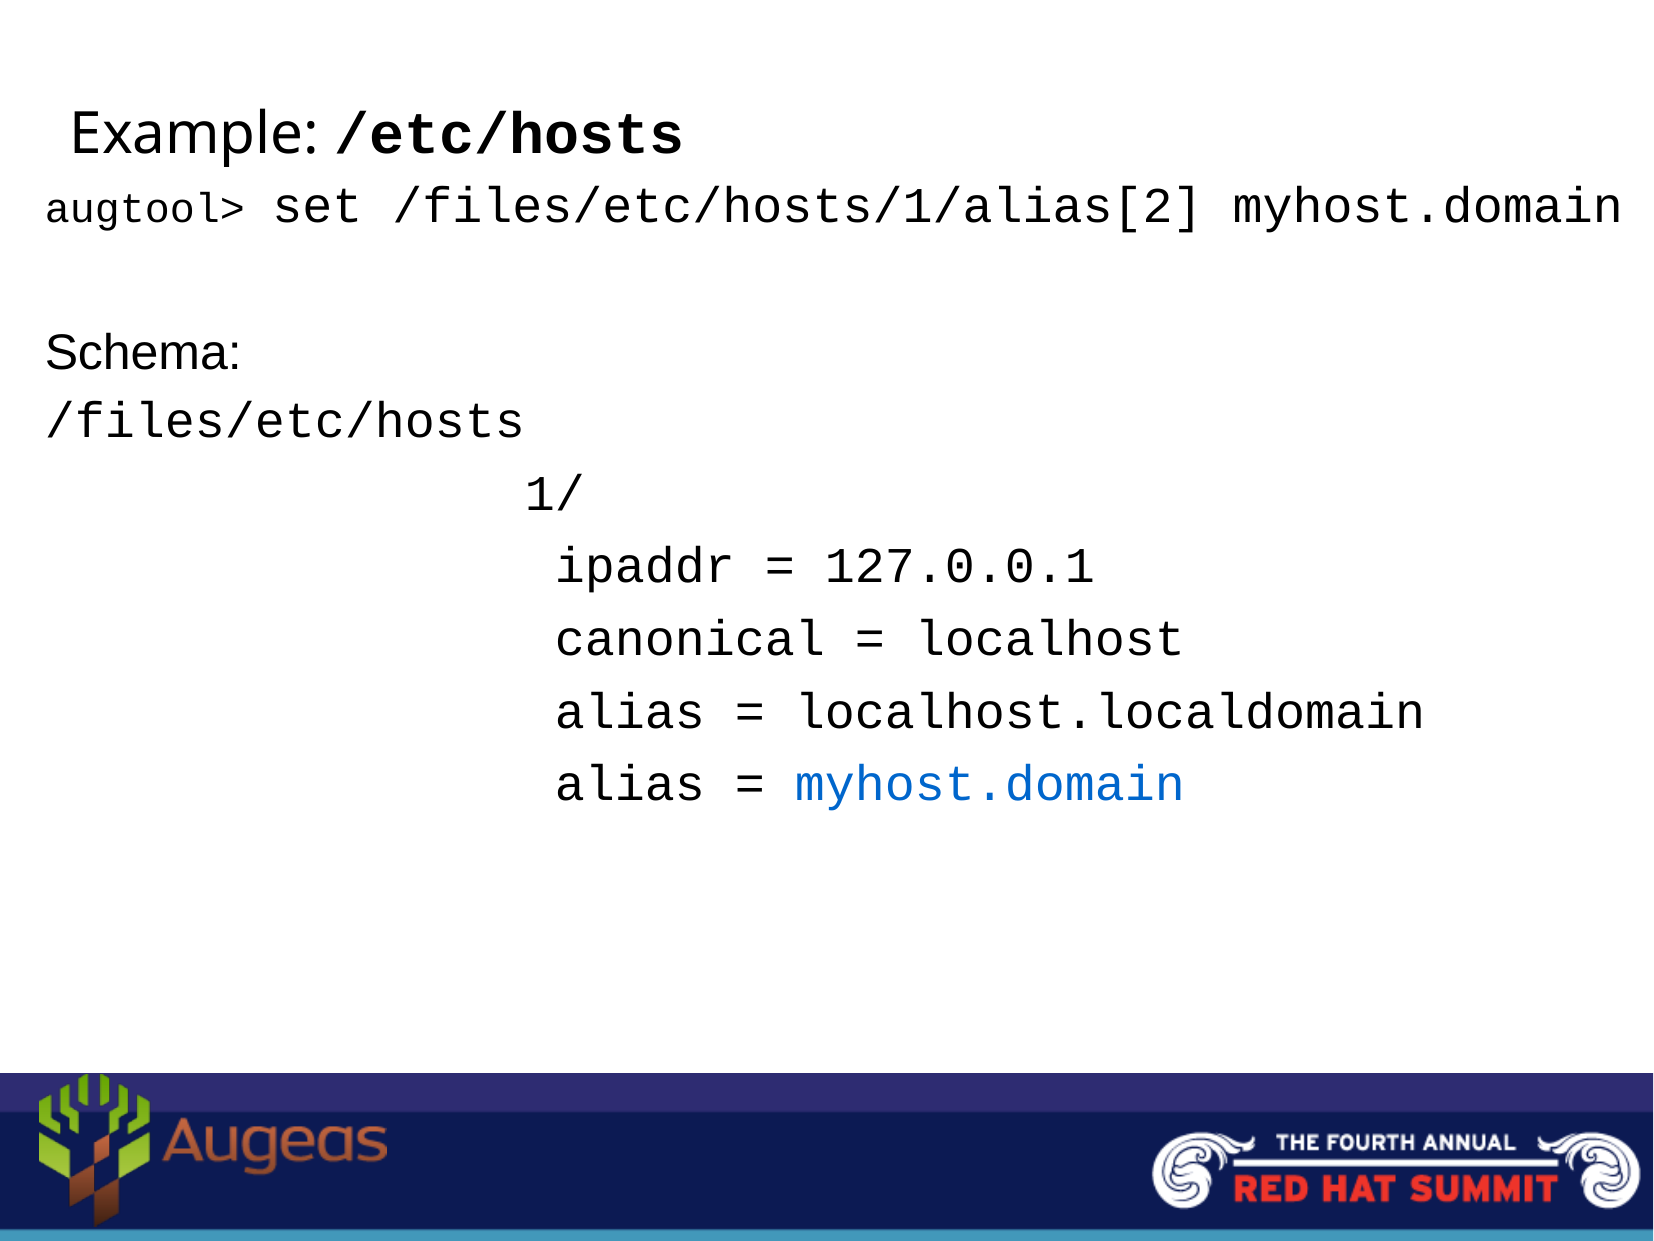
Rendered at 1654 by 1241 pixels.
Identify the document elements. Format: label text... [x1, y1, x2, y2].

list augtool> set /files/etc/hosts/1/alias[2] myhost.domain Schema: /files/etc/hosts 1/ ipaddr = 127.0.0.1 canonical = localhost alias = localhost.localdomain alias = myhost.domain [44, 180, 1631, 1089]
title Example: /etc/hosts [69, 71, 1501, 180]
picture [0, 1073, 1654, 1241]
